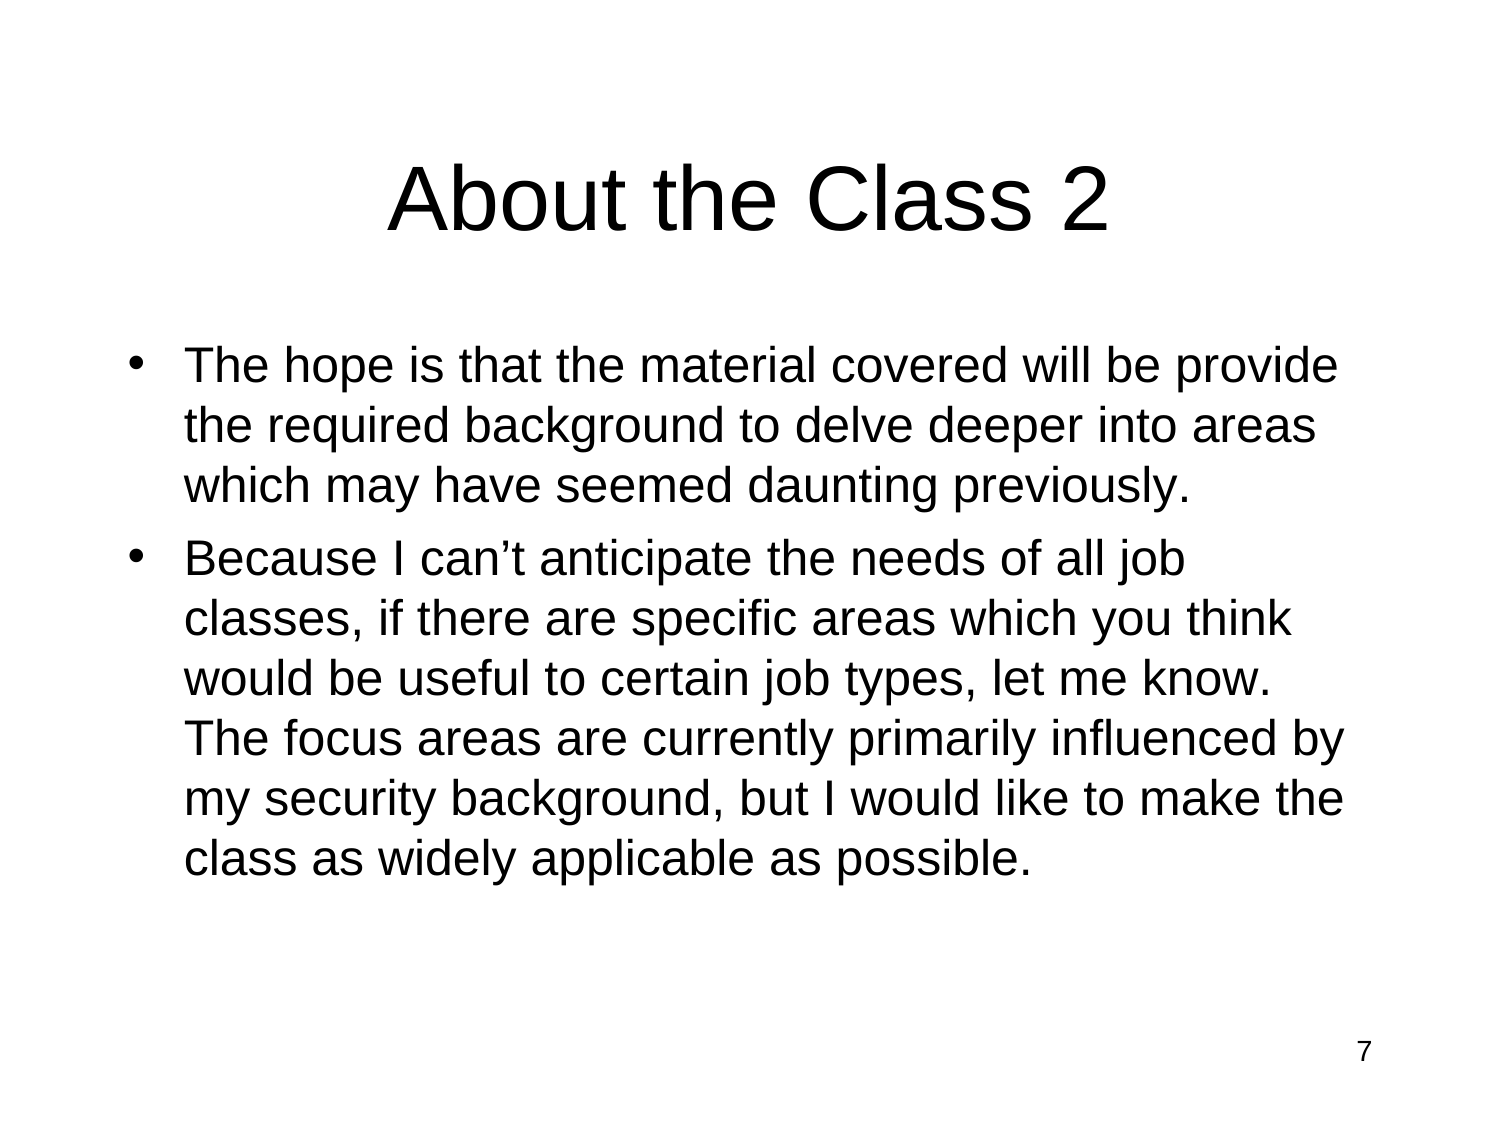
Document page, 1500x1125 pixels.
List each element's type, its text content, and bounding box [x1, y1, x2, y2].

title About the Class 2 [112, 99, 1388, 288]
list The hope is that the material covered will be provide the required background to delve deeper into areas which may have seemed daunting previously. Because I can’t anticipate the needs of all job classes, if there are specific areas which you think would be useful to certain job types, let me know. The focus areas are currently primarily influenced by my security background, but I would like to make the class as widely applicable as possible. [112, 324, 1388, 1001]
text_box <number> [1074, 1025, 1388, 1101]
